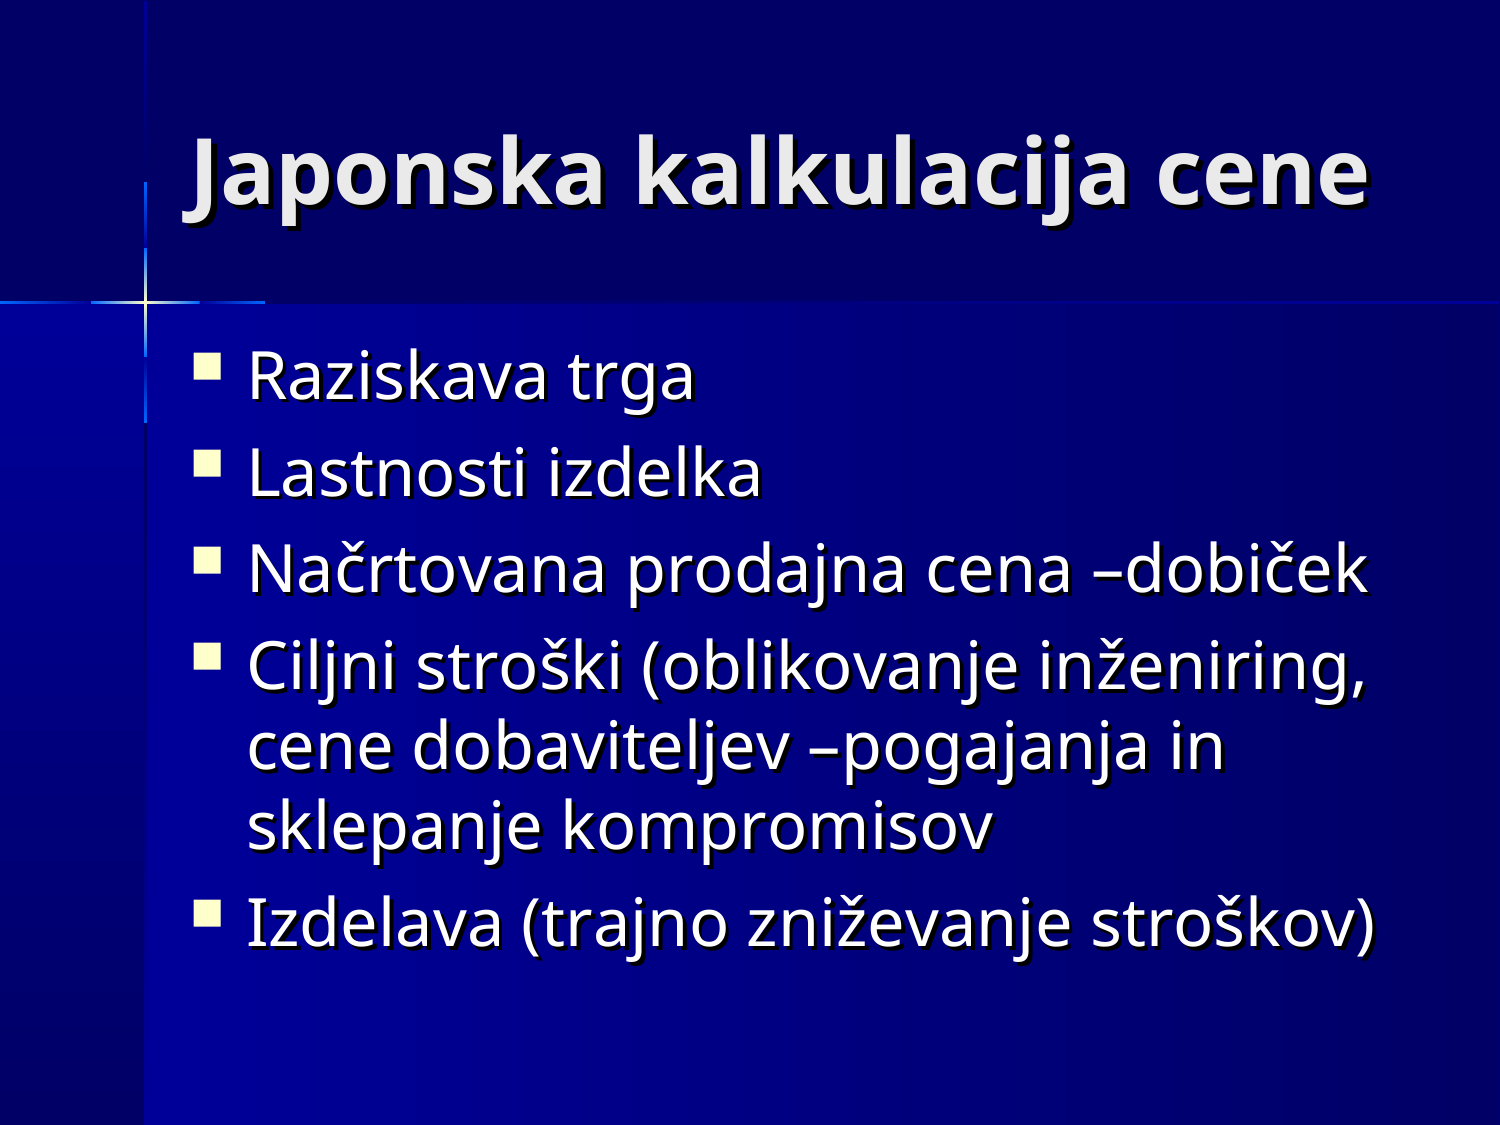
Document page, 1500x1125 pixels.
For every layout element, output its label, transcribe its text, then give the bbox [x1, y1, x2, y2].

title Japonska kalkulacija cene [174, 49, 1413, 285]
list Raziskava trga Lastnosti izdelka Načrtovana prodajna cena –dobiček Ciljni stroški (oblikovanje inženiring, cene dobaviteljev –pogajanja in sklepanje kompromisov Izdelava (trajno zniževanje stroškov) [174, 324, 1413, 1063]
